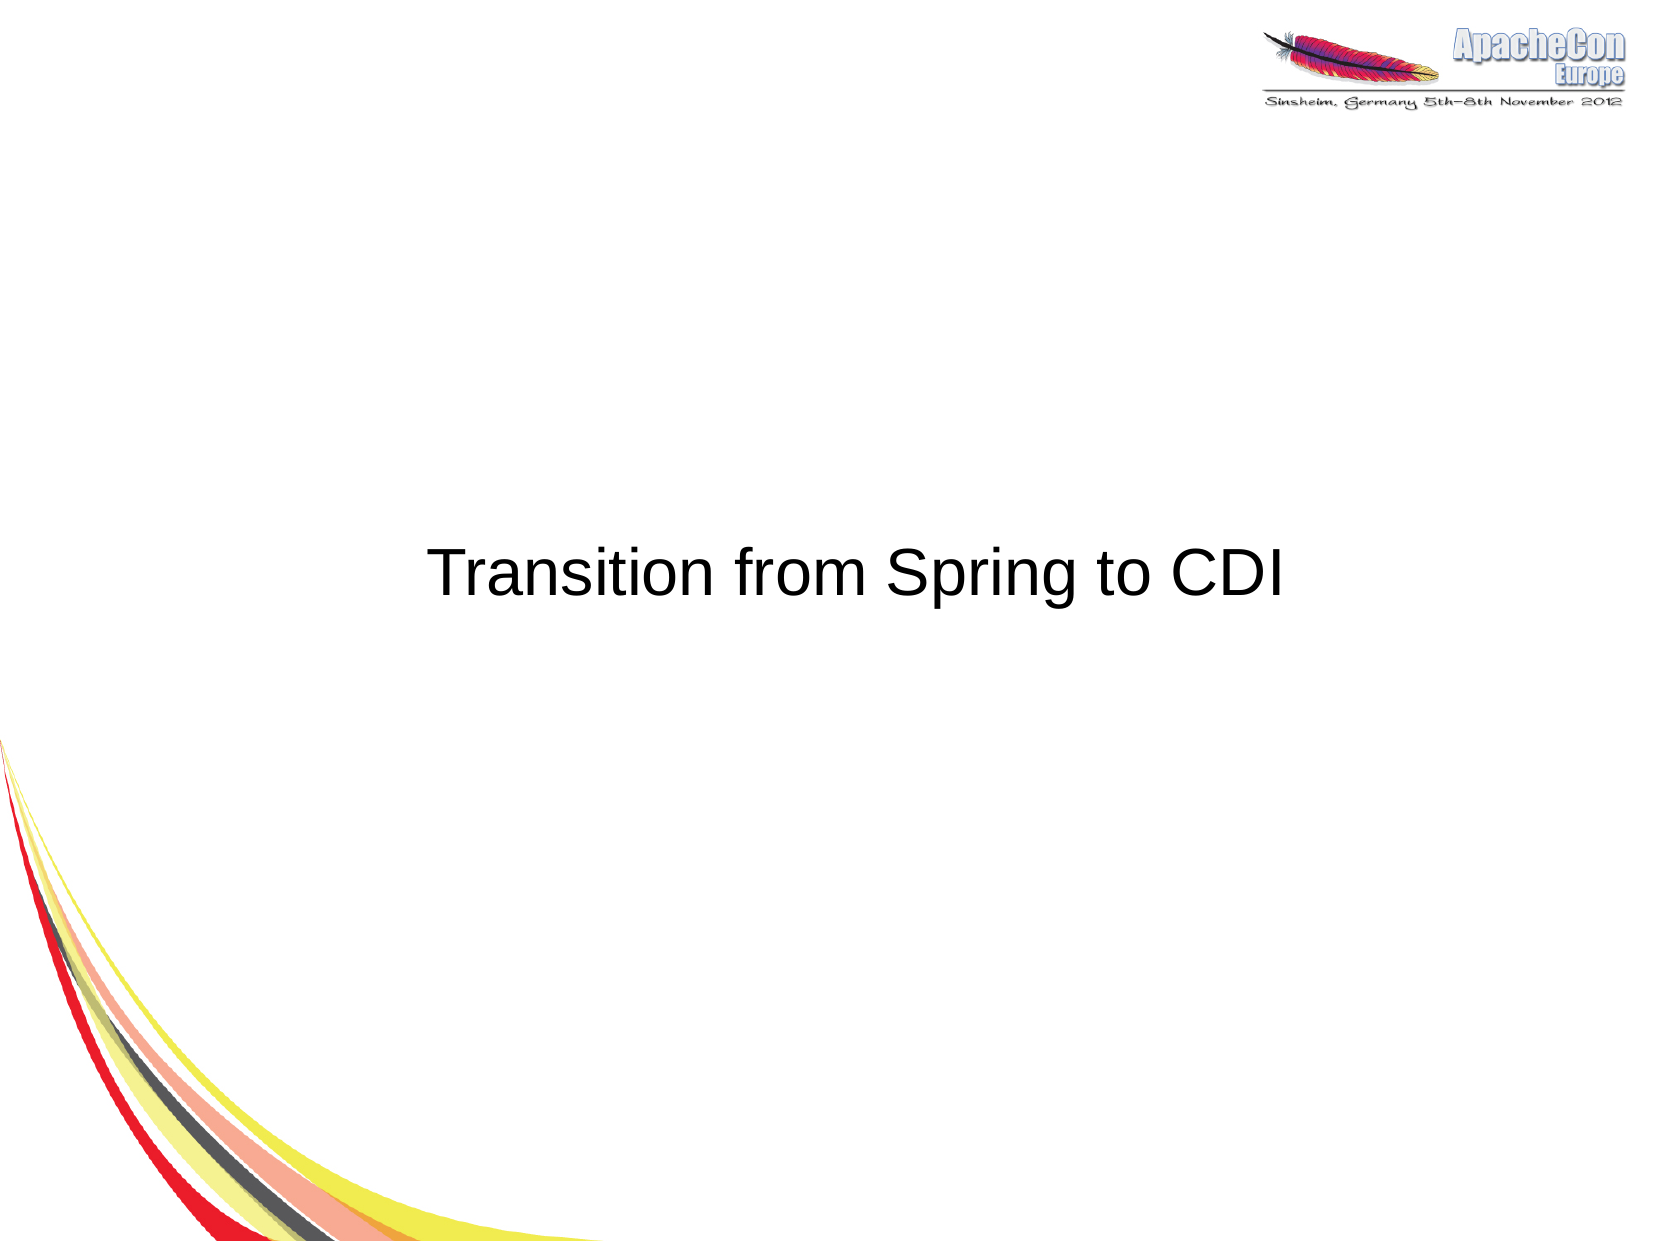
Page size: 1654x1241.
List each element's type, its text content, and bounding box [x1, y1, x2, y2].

picture [0, 0, 1654, 1241]
subtitle Transition from Spring to CDI [177, 141, 1536, 1004]
